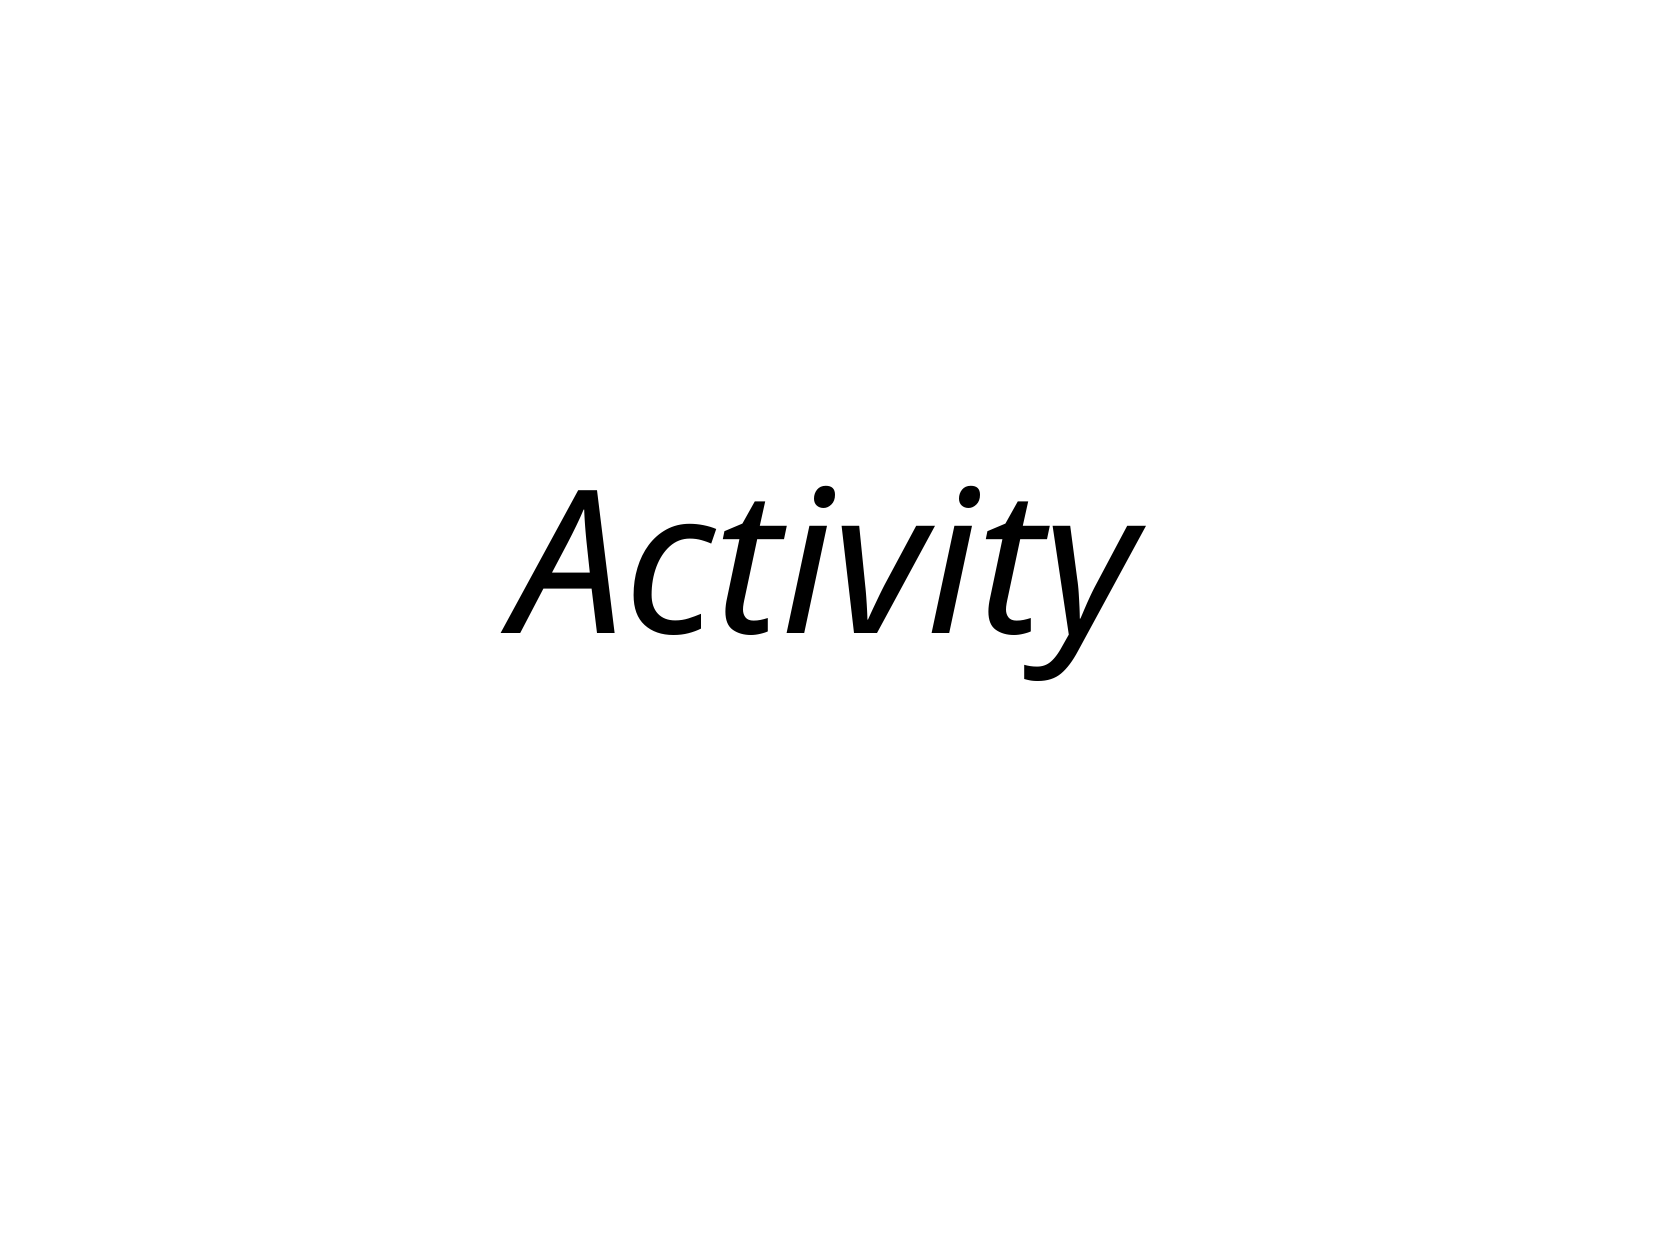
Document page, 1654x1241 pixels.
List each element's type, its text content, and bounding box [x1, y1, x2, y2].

text_box Activity [75, 412, 1576, 707]
